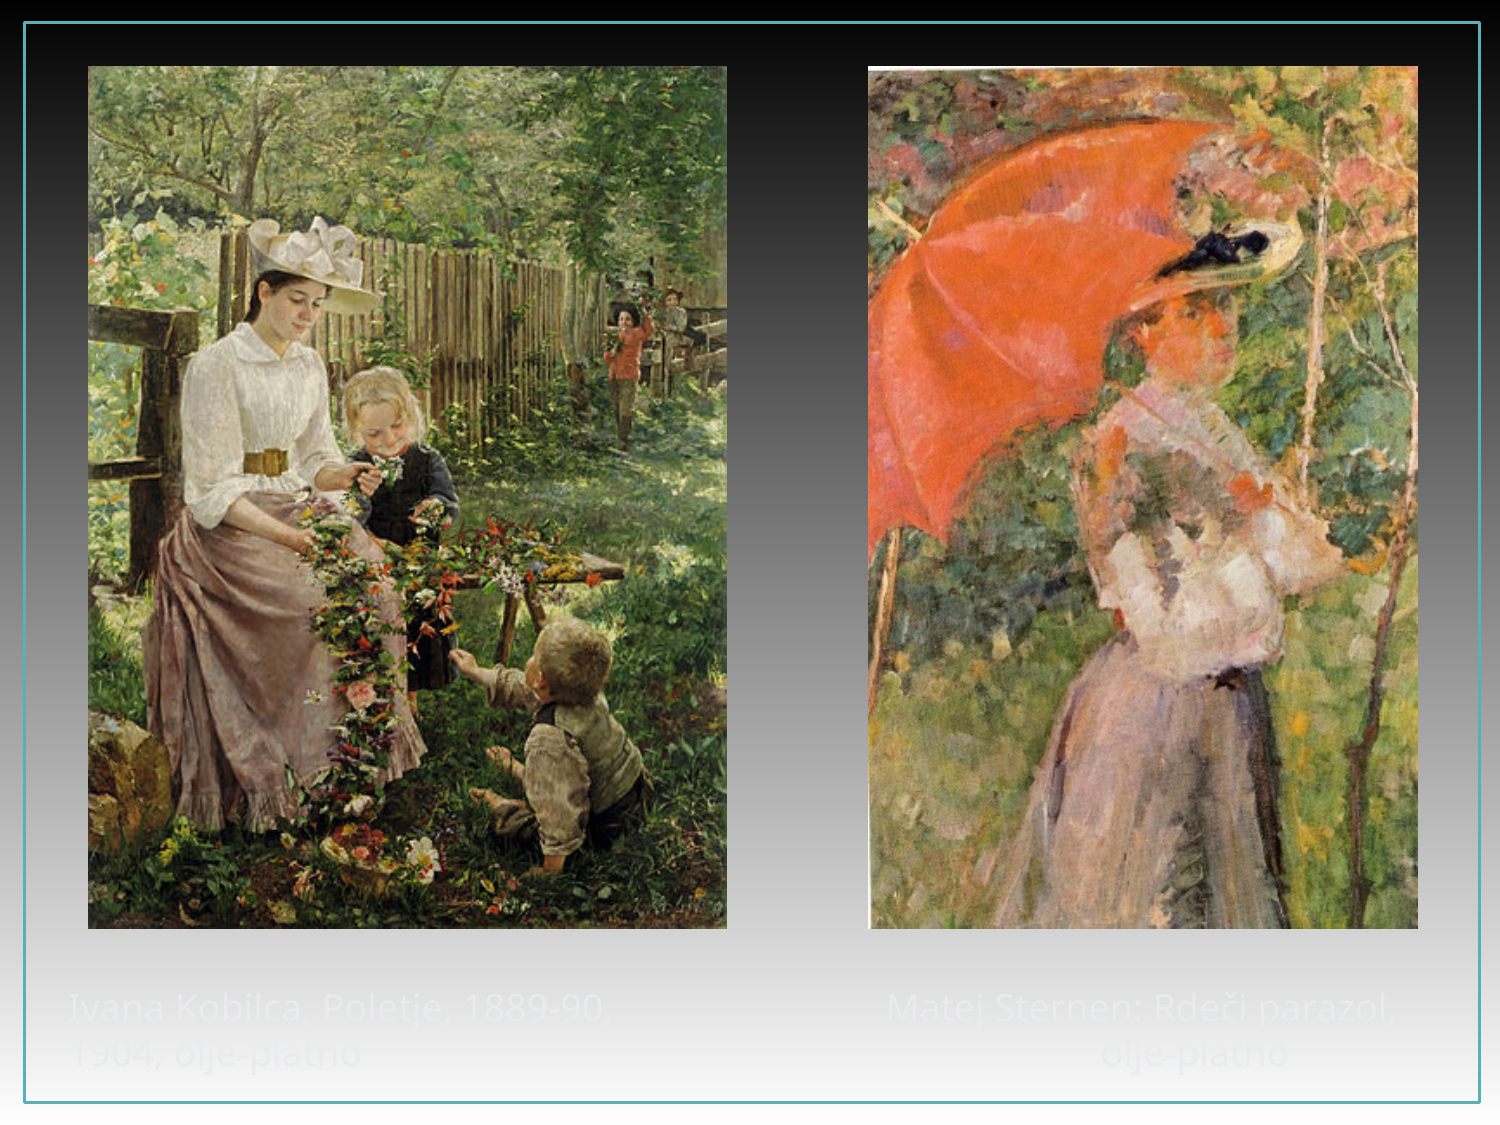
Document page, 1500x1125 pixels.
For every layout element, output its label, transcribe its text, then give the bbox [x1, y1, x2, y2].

list Ivana Kobilca, Poletje, 1889-90, Matej Sternen: Rdeči parazol, 1904, olje-platno olje-platno [53, 975, 1436, 1106]
picture [868, 66, 1418, 929]
picture [88, 66, 727, 929]
title [75, 45, 1425, 233]
